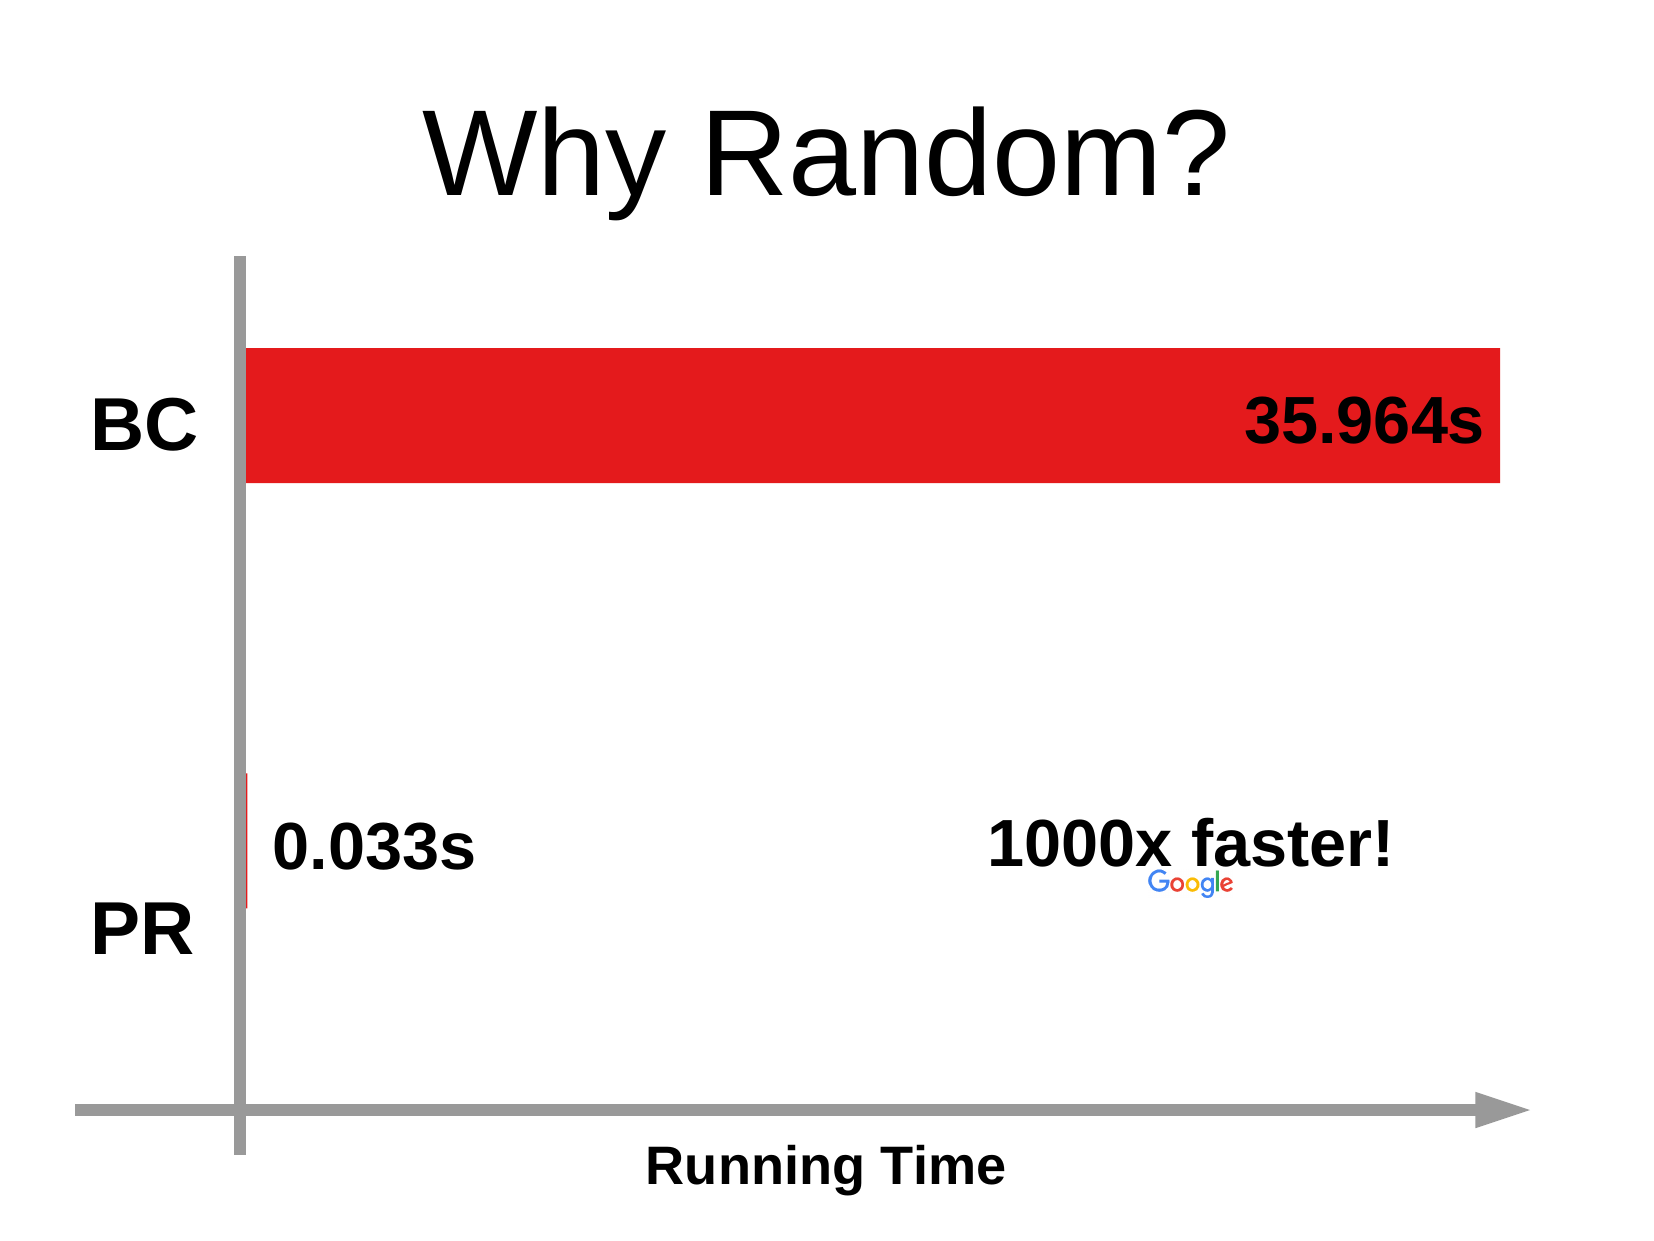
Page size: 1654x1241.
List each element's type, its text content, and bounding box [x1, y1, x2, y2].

text_box Running Time [631, 1128, 1022, 1195]
text_box 0.033s [258, 801, 492, 880]
text_box 1000x faster! [973, 798, 1411, 876]
picture [1148, 869, 1233, 898]
text_box BC PR [75, 375, 215, 882]
text_box 35.964s [1229, 375, 1501, 454]
text_box [246, 348, 1501, 484]
title Why Random? [82, 49, 1571, 257]
